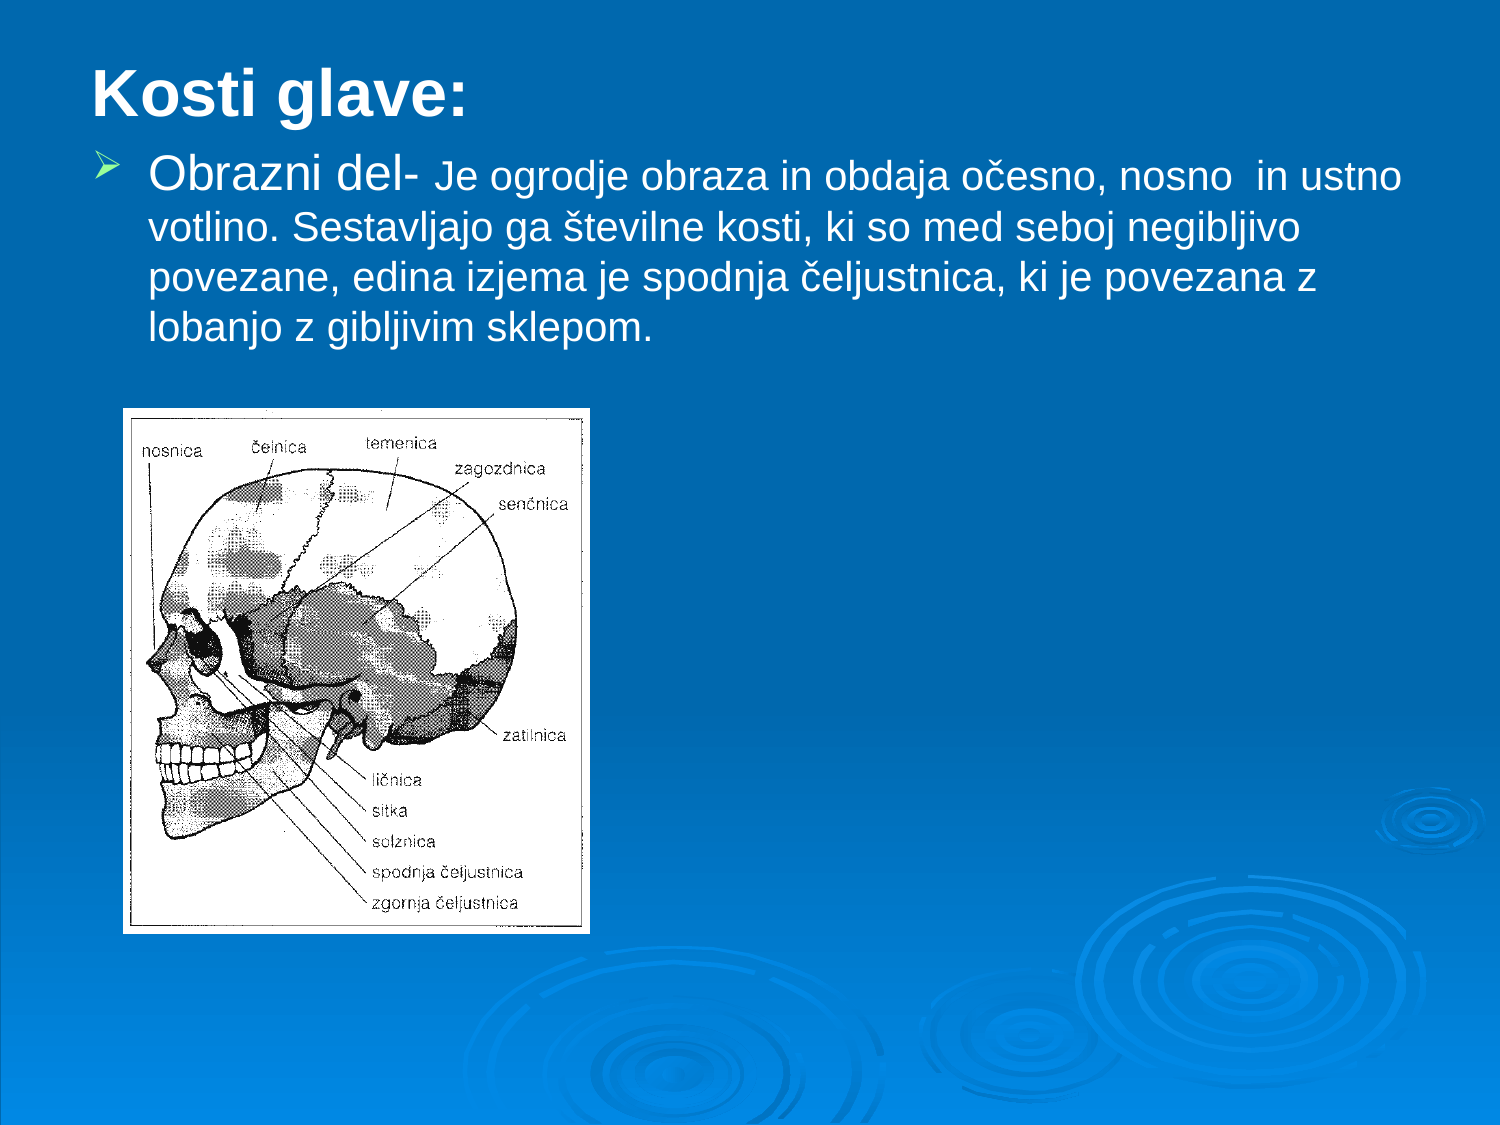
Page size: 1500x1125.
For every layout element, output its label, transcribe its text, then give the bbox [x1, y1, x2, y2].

picture [123, 408, 590, 934]
list Kosti glave: Obrazni del- Je ogrodje obraza in obdaja očesno, nosno in ustno votlino. Sestavljajo ga številne kosti, ki so med seboj negibljivo povezane, edina izjema je spodnja čeljustnica, ki je povezana z lobanjo z gibljivim sklepom. [76, 42, 1427, 786]
